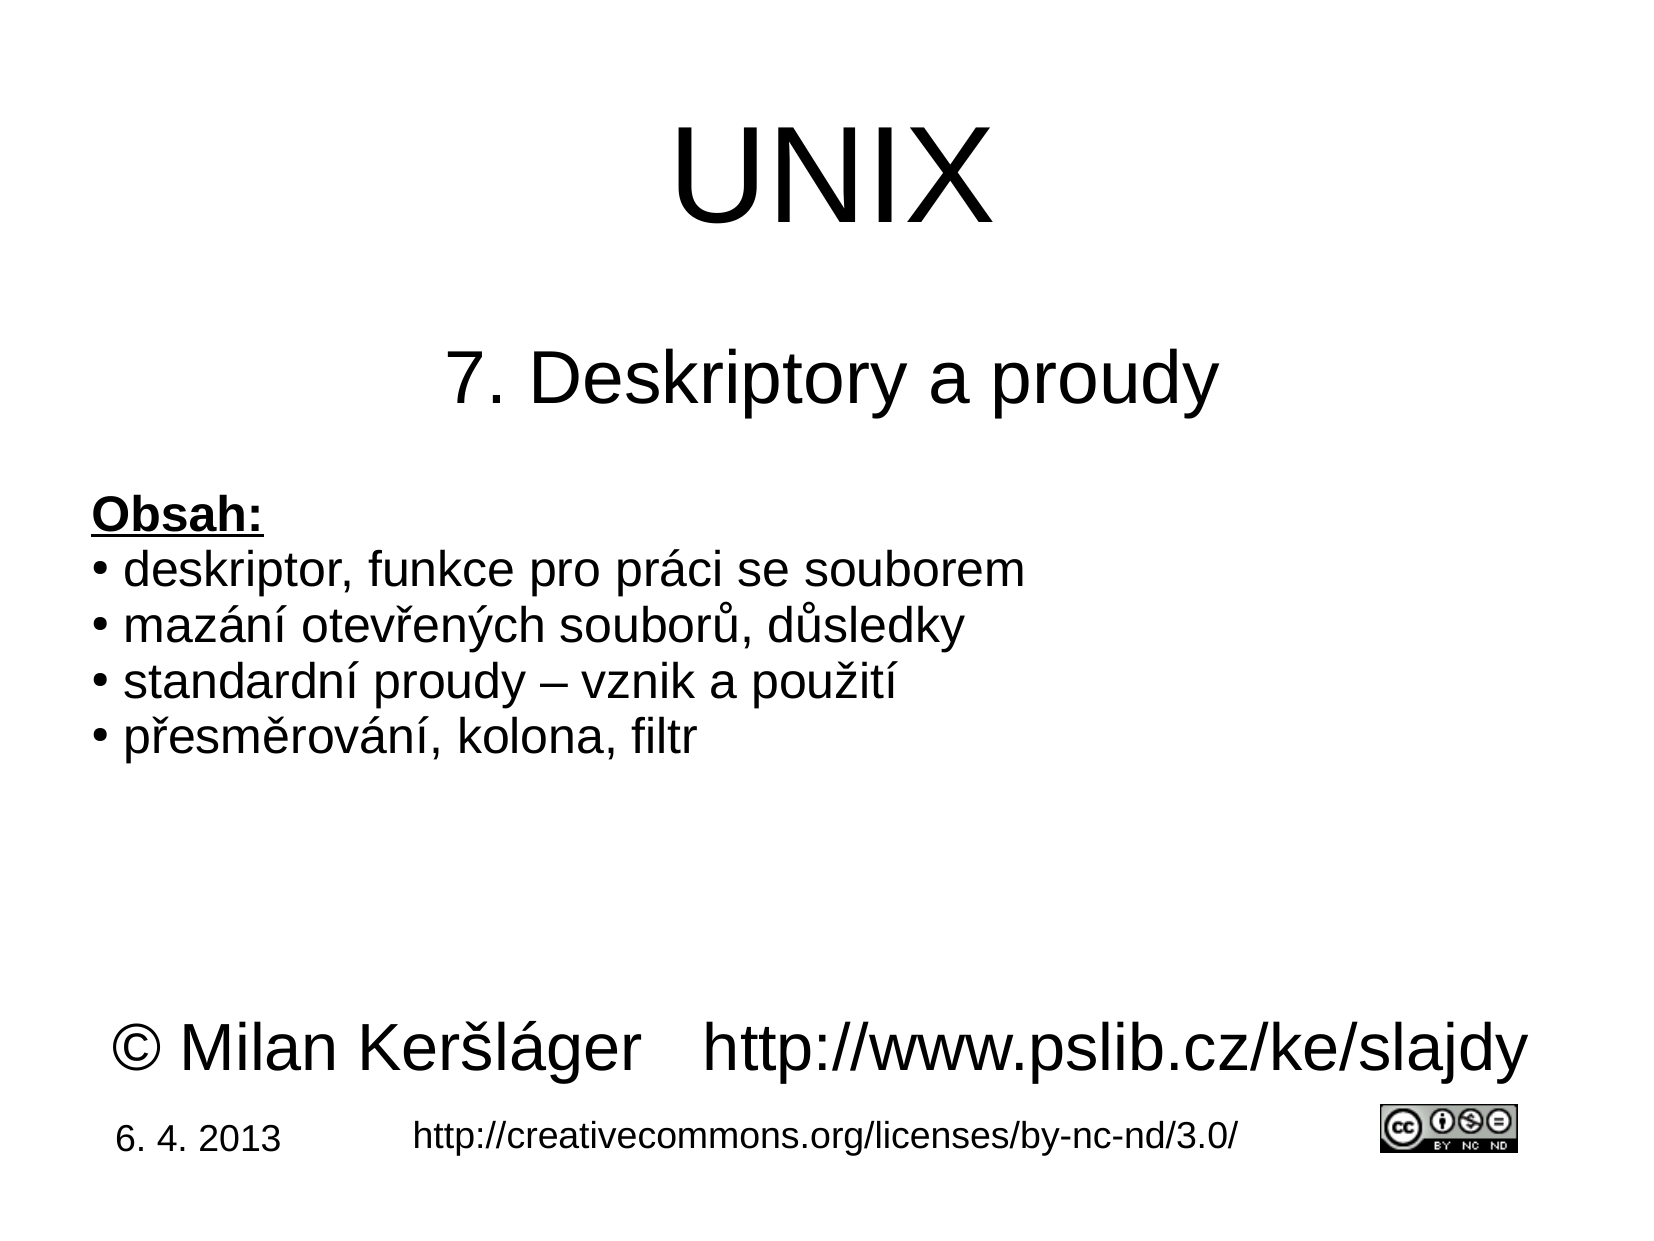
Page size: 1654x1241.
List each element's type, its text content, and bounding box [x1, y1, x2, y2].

picture [1380, 1104, 1518, 1153]
text_box http://creativecommons.org/licenses/by-nc-nd/3.0/ [339, 1107, 1313, 1165]
list © Milan Keršláger http://www.pslib.cz/ke/slajdy [76, 1009, 1565, 1087]
title UNIX 7. Deskriptory a proudy [88, 56, 1577, 461]
text_box Obsah: deskriptor, funkce pro práci se souborem mazání otevřených souborů, důsledky standardní proudy – vznik a použití přesměrování, kolona, filtr [76, 478, 1583, 772]
text_box 6. 4. 2013 [100, 1110, 337, 1168]
